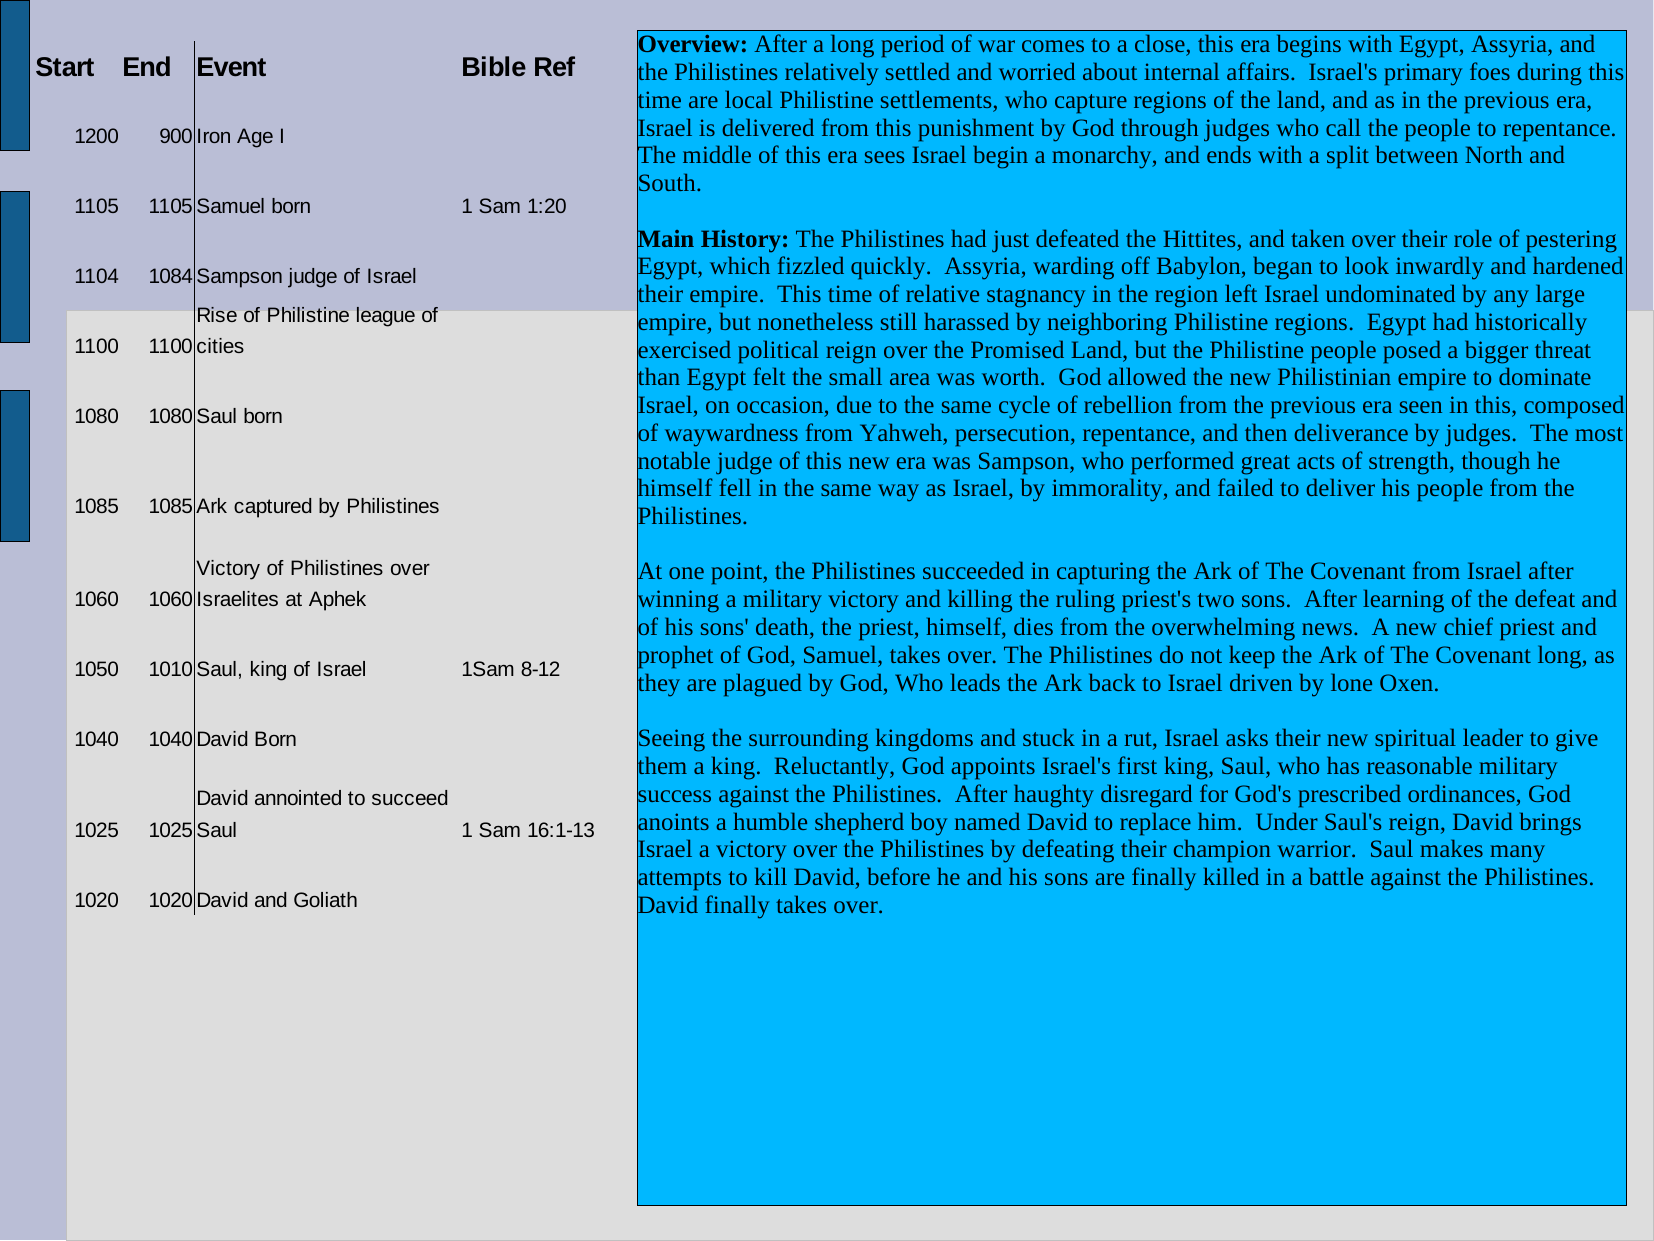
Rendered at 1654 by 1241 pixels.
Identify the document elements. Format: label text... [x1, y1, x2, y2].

chart [33, 41, 619, 918]
text_box Overview: After a long period of war comes to a close, this era begins with Egypt, Assyria, and the Philistines relatively settled and worried about internal affairs. Israel's primary foes during this time are local Philistine settlements, who capture regions of the land, and as in the previous era, Israel is delivered from this punishment by God through judges who call the people to repentance. The middle of this era sees Israel begin a monarchy, and ends with a split between North and South. Main History: The Philistines had just defeated the Hittites, and taken over their role of pestering Egypt, which fizzled quickly. Assyria, warding off Babylon, began to look inwardly and hardened their empire. This time of relative stagnancy in the region left Israel undominated by any large empire, but nonetheless still harassed by neighboring Philistine regions. Egypt had historically exercised political reign over the Promised Land, but the Philistine people posed a bigger threat than Egypt felt the small area was worth. God allowed the new Philistinian empire to dominate Israel, on occasion, due to the same cycle of rebellion from the previous era seen in this, composed of waywardness from Yahweh, persecution, repentance, and then deliverance by judges. The most notable judge of this new era was Sampson, who performed great acts of strength, though he himself fell in the same way as Israel, by immorality, and failed to deliver his people from the Philistines. At one point, the Philistines succeeded in capturing the Ark of The Covenant from Israel after winning a military victory and killing the ruling priest's two sons. After learning of the defeat and of his sons' death, the priest, himself, dies from the overwhelming news. A new chief priest and prophet of God, Samuel, takes over. The Philistines do not keep the Ark of The Covenant long, as they are plagued by God, Who leads the Ark back to Israel driven by lone Oxen. Seeing the surrounding kingdoms and stuck in a rut, Israel asks their new spiritual leader to give them a king. Reluctantly, God appoints Israel's first king, Saul, who has reasonable military success against the Philistines. After haughty disregard for God's prescribed ordinances, God anoints a humble shepherd boy named David to replace him. Under Saul's reign, David brings Israel a victory over the Philistines by defeating their champion warrior. Saul makes many attempts to kill David, before he and his sons are finally killed in a battle against the Philistines. David finally takes over. [637, 30, 1627, 1206]
